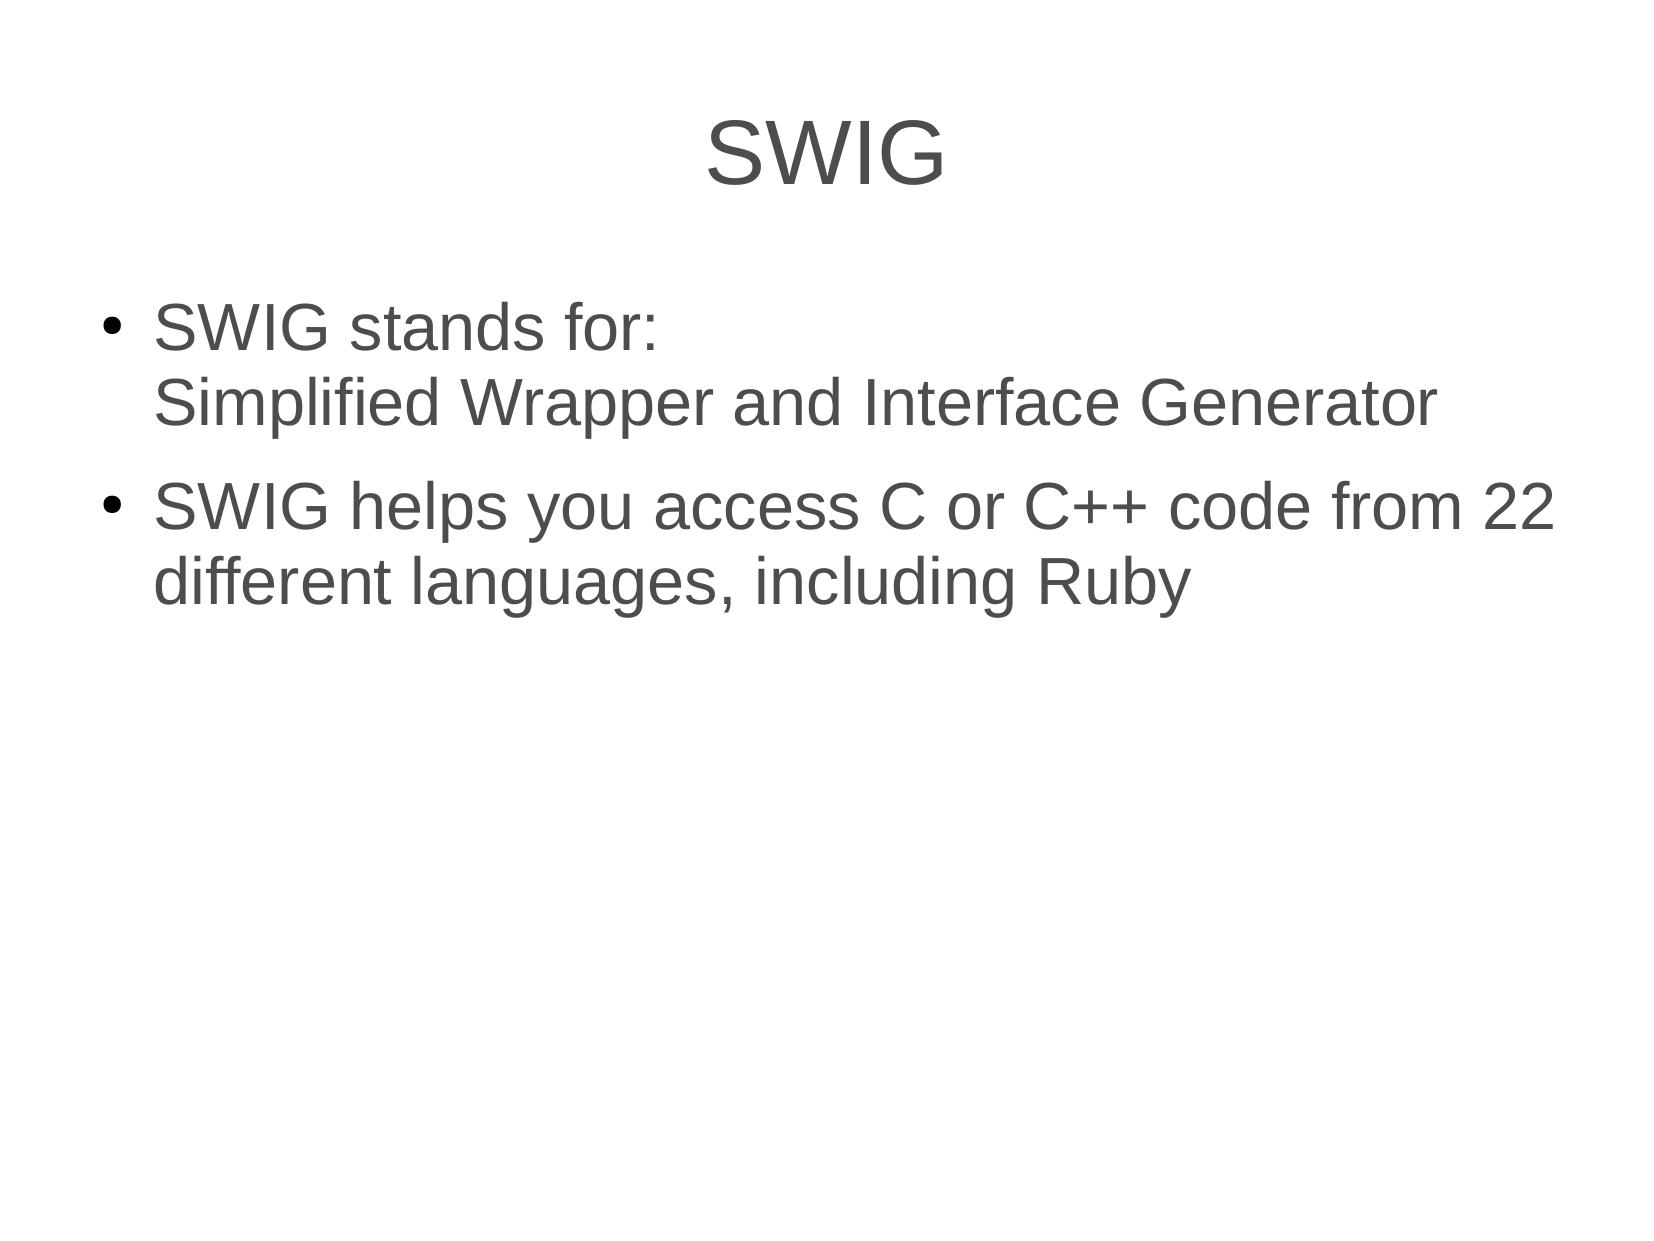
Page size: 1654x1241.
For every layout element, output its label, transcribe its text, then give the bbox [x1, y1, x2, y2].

list SWIG stands for: Simplified Wrapper and Interface Generator SWIG helps you access C or C++ code from 22 different languages, including Ruby [82, 290, 1571, 1010]
title SWIG [82, 49, 1571, 257]
